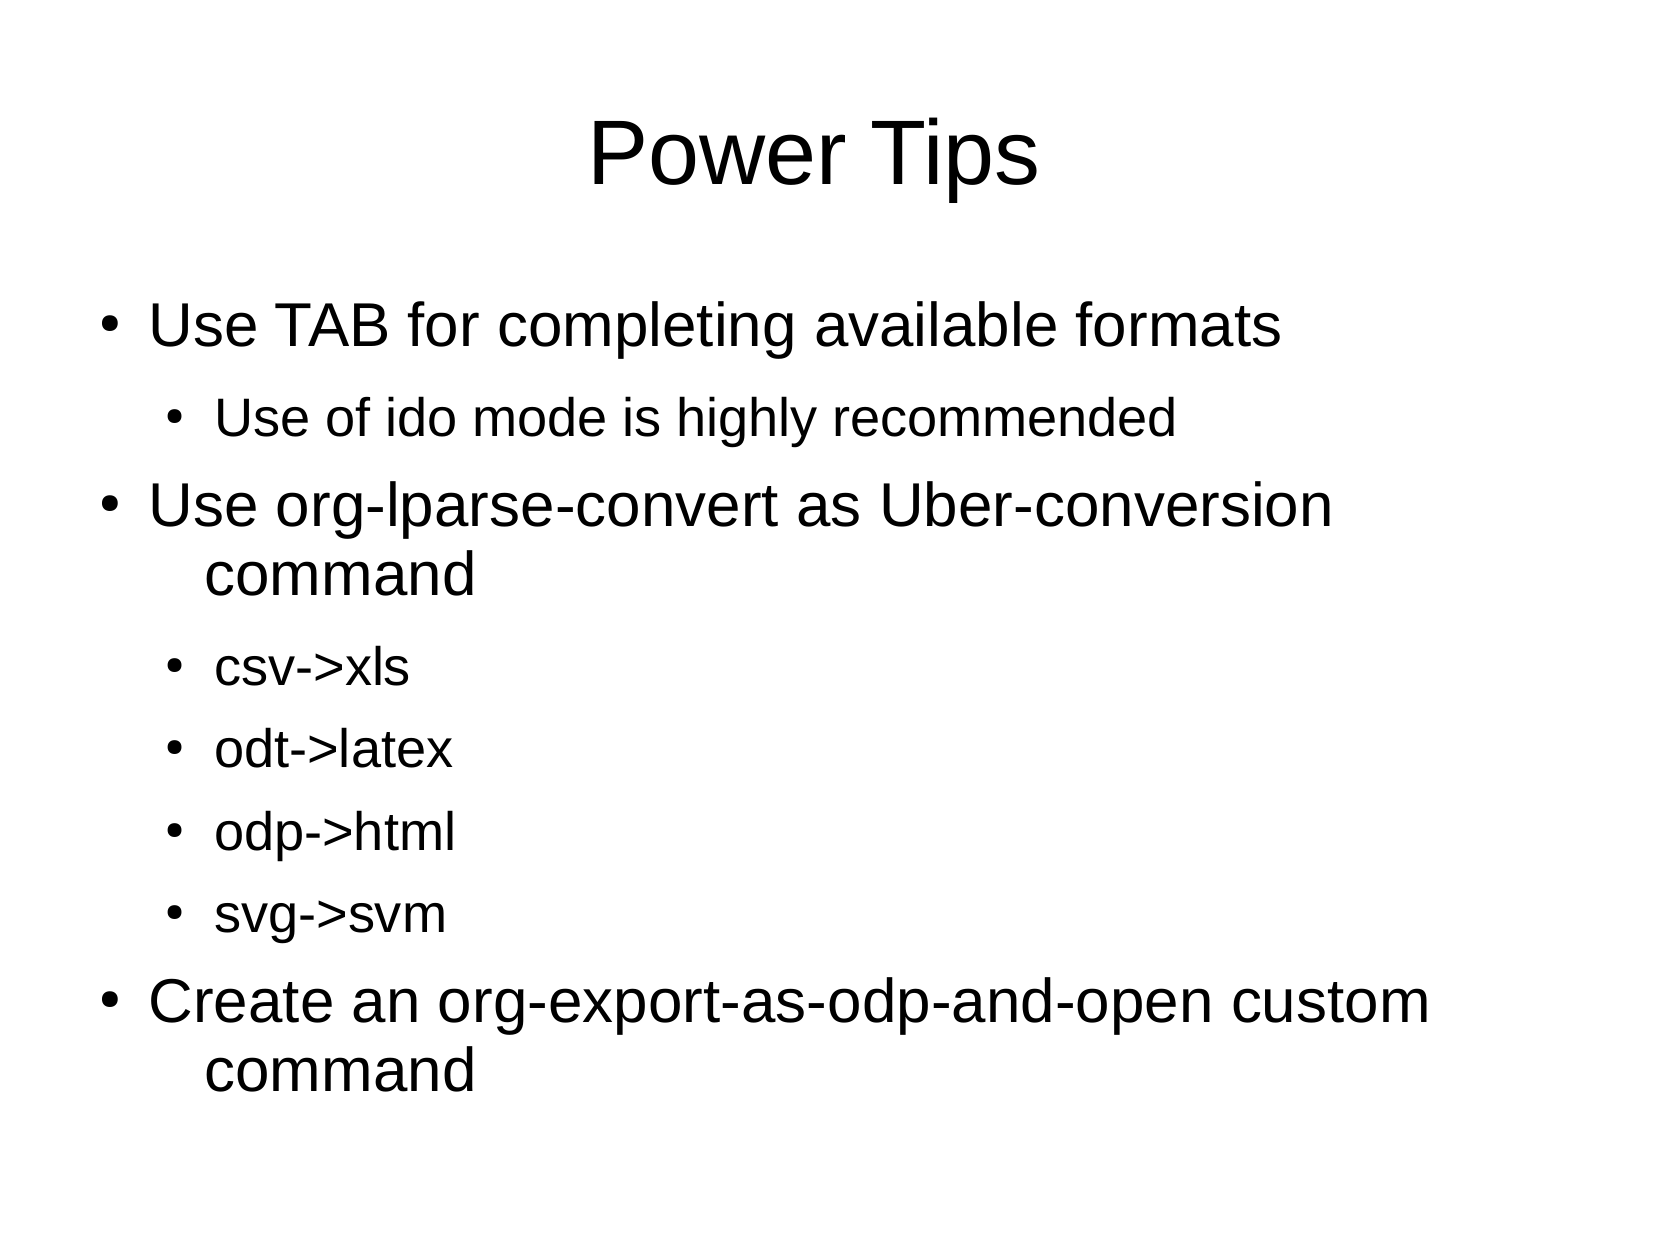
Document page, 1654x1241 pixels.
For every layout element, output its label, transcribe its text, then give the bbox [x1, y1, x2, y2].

title Power Tips [82, 49, 1571, 257]
list Use TAB for completing available formats Use of ido mode is highly recommended Use org-lparse-convert as Uber-conversion command csv->xls odt->latex odp->html svg->svm Create an org-export-as-odp-and-open custom command [82, 290, 1571, 1109]
